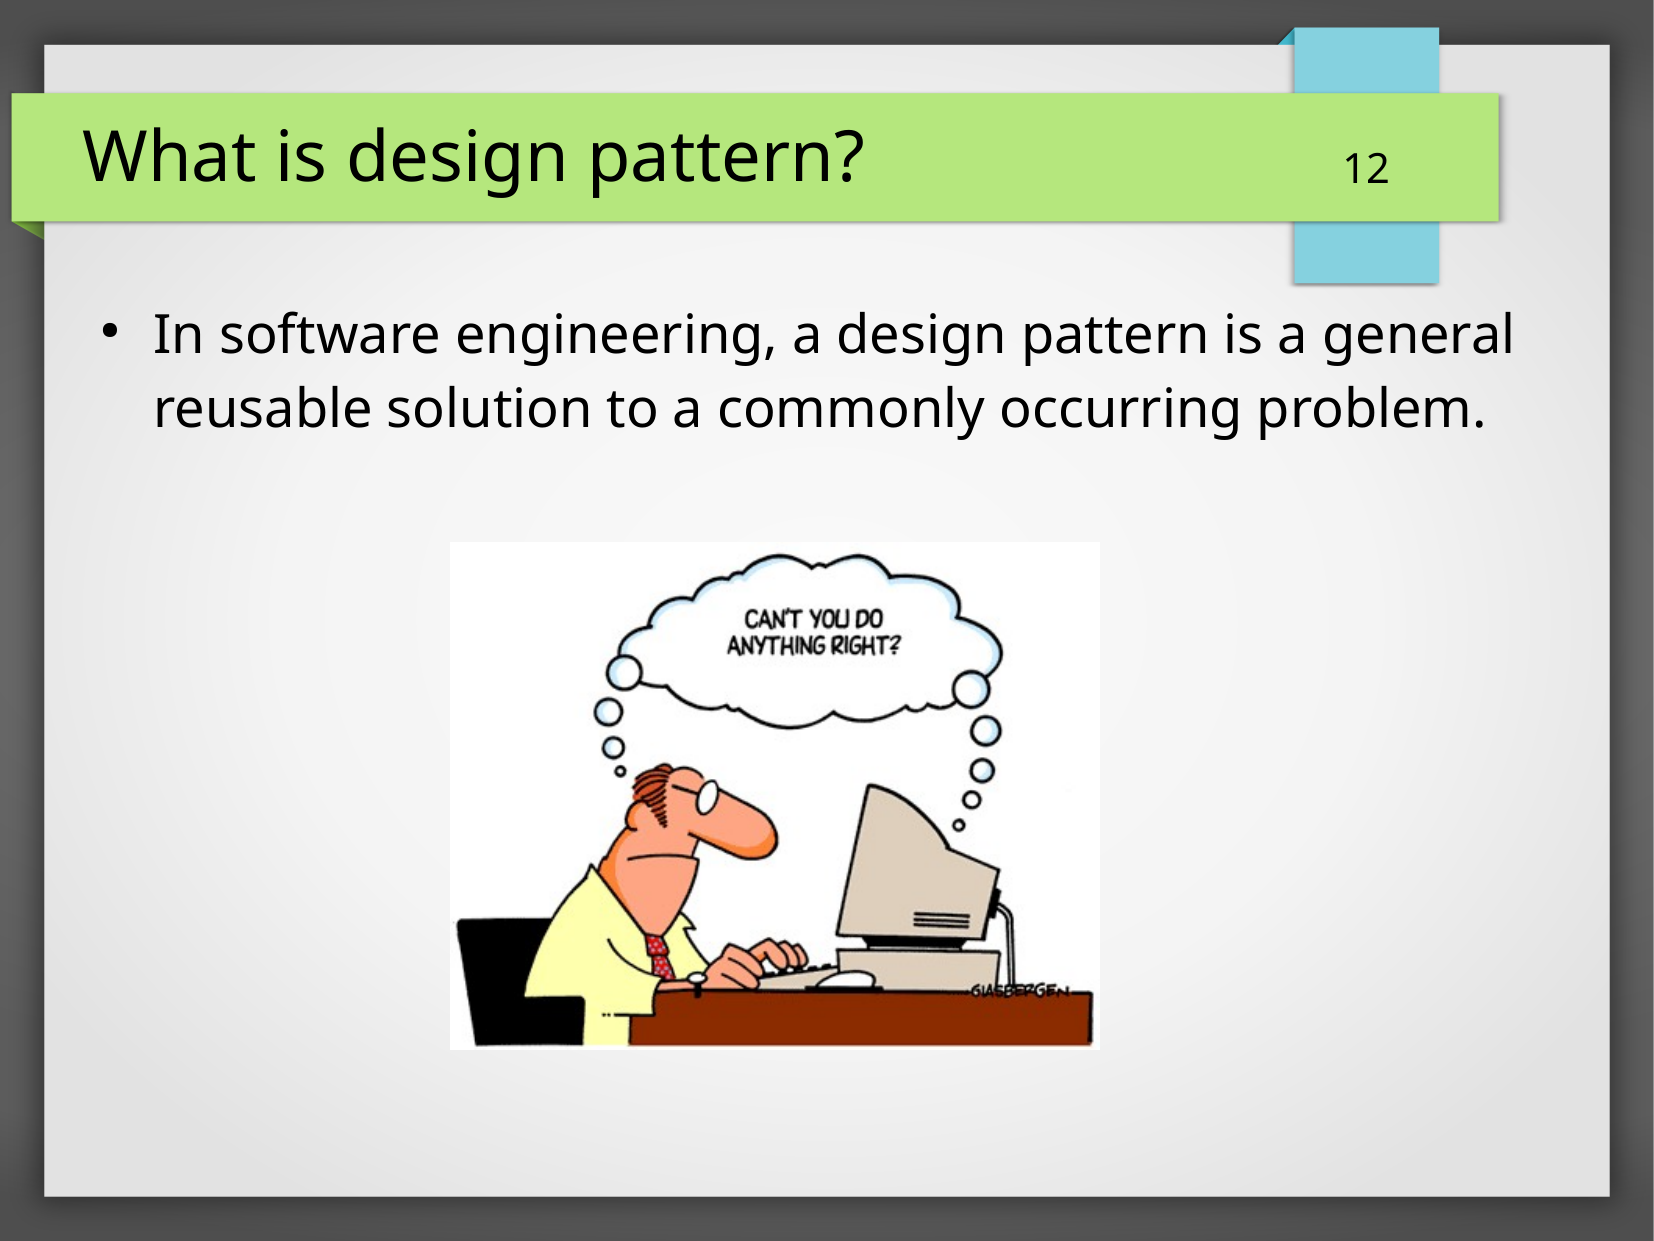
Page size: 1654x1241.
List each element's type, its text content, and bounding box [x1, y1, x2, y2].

text_box <number> [1254, 131, 1479, 207]
list In software engineering, a design pattern is a general reusable solution to a commonly occurring problem. [82, 295, 1571, 1015]
picture [0, 0, 1654, 1241]
title What is design pattern? [82, 94, 1264, 213]
